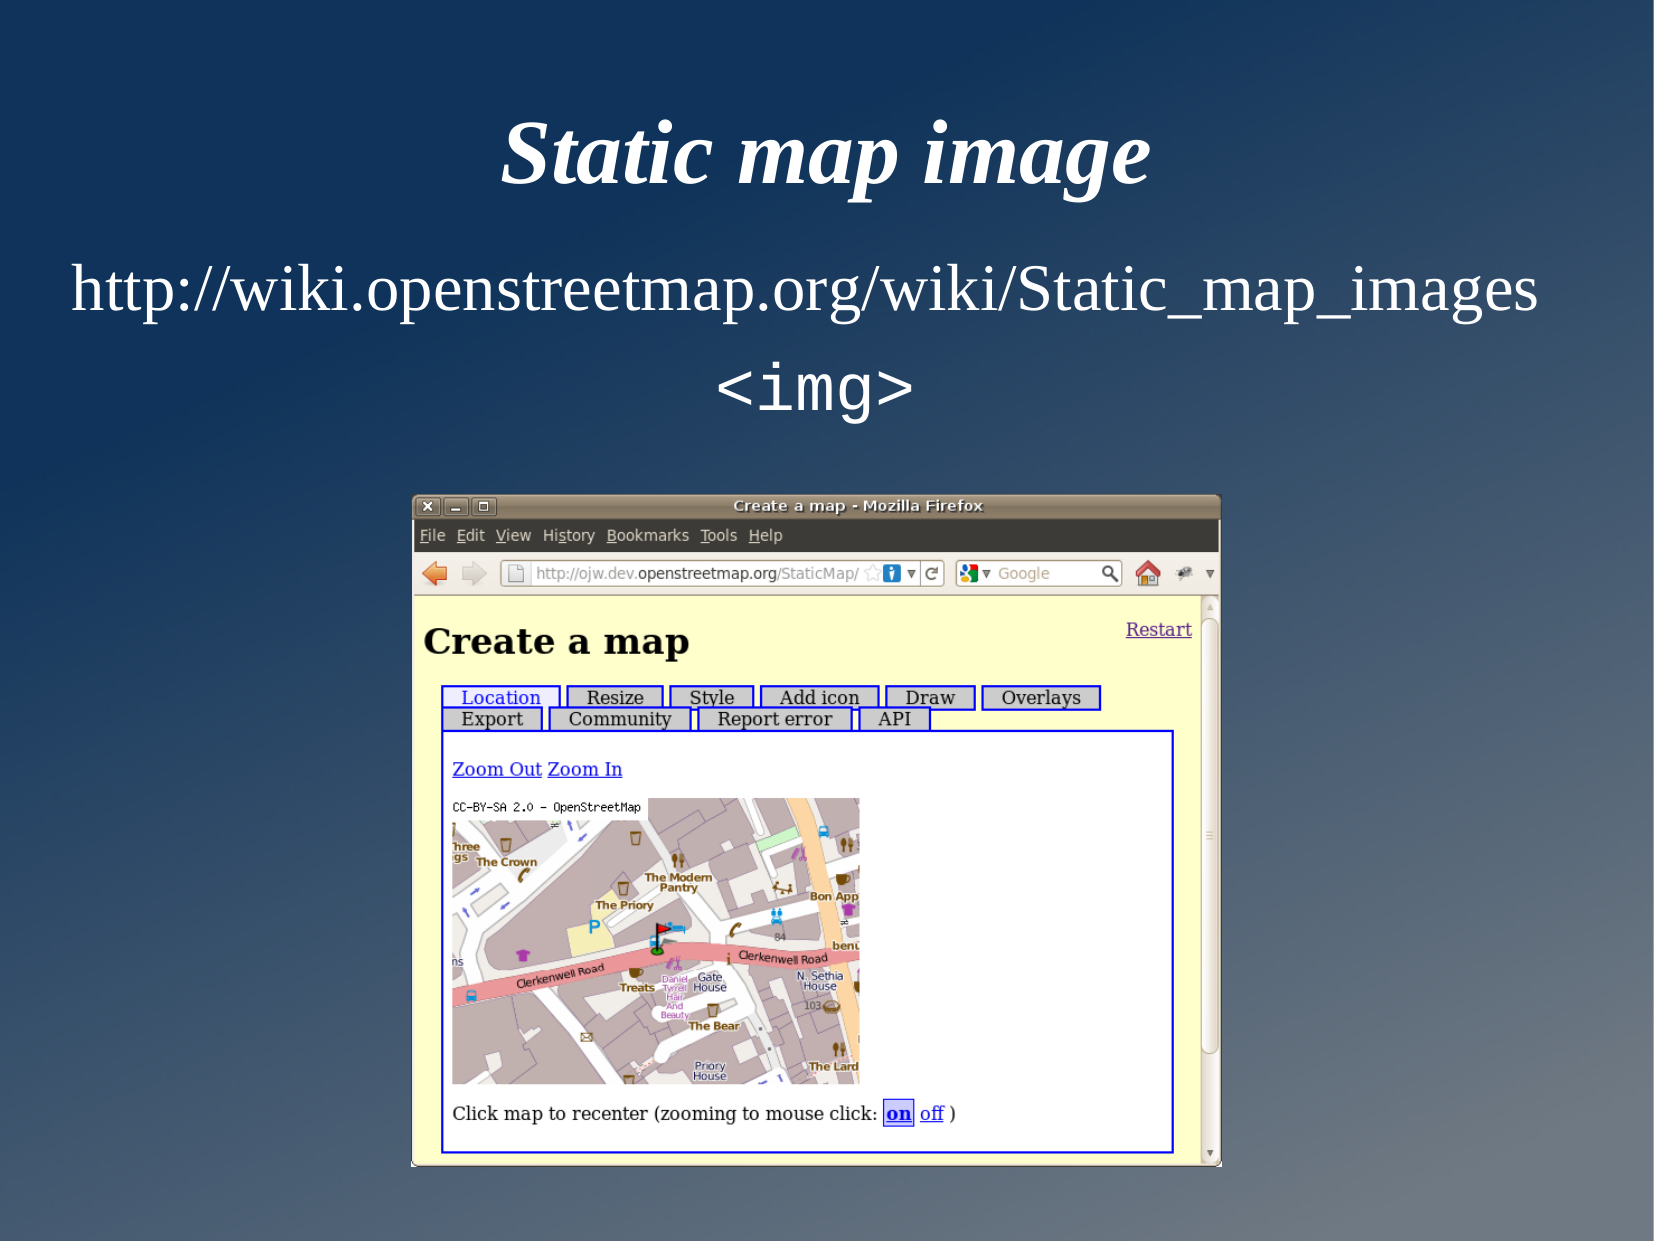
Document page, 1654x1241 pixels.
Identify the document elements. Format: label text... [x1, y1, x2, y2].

list http://wiki.openstreetmap.org/wiki/Static_map_images <img> [71, 251, 1561, 431]
title Static map image [82, 56, 1571, 250]
picture [0, 0, 1654, 1241]
